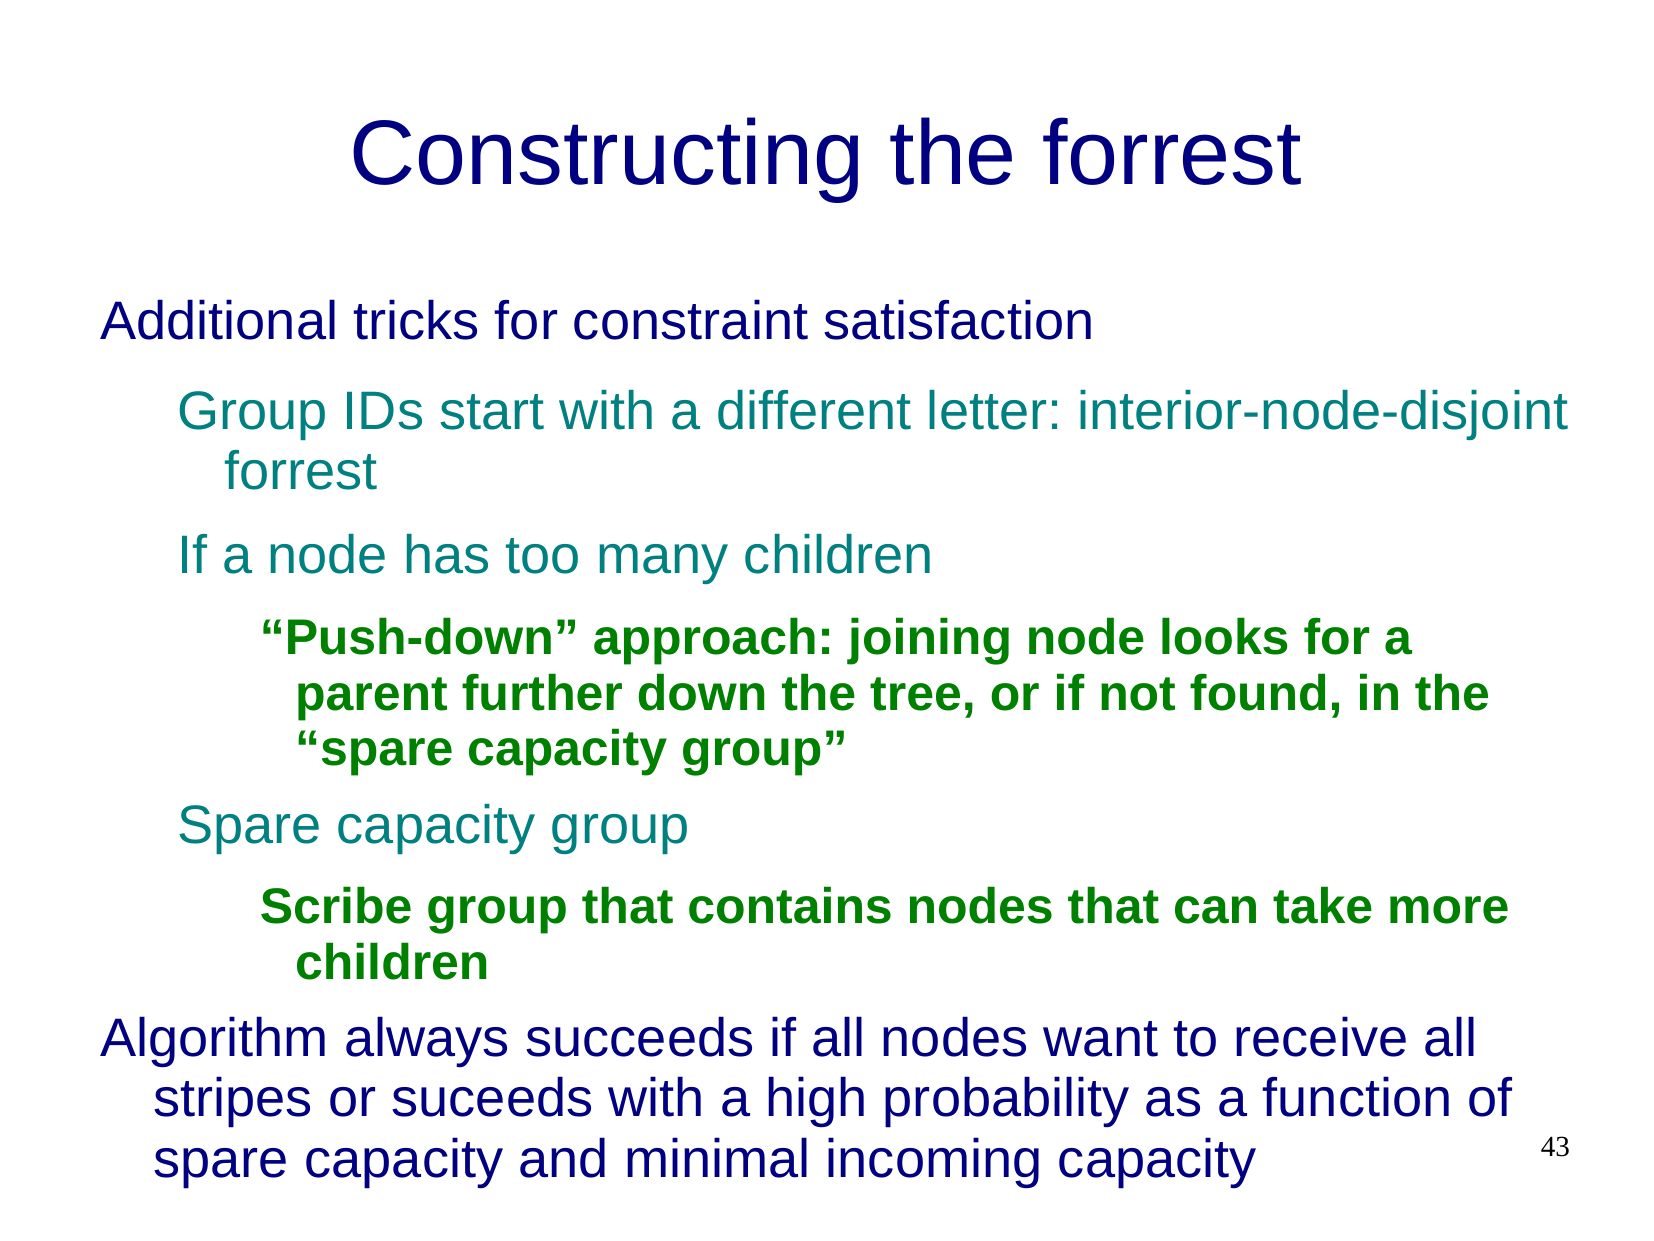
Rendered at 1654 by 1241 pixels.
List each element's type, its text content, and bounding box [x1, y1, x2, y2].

list Additional tricks for constraint satisfaction Group IDs start with a different letter: interior-node-disjoint forrest If a node has too many children “Push-down” approach: joining node looks for a parent further down the tree, or if not found, in the “spare capacity group” Spare capacity group Scribe group that contains nodes that can take more children Algorithm always succeeds if all nodes want to receive all stripes or suceeds with a high probability as a function of spare capacity and minimal incoming capacity [82, 290, 1571, 1196]
title Constructing the forrest [82, 49, 1571, 257]
